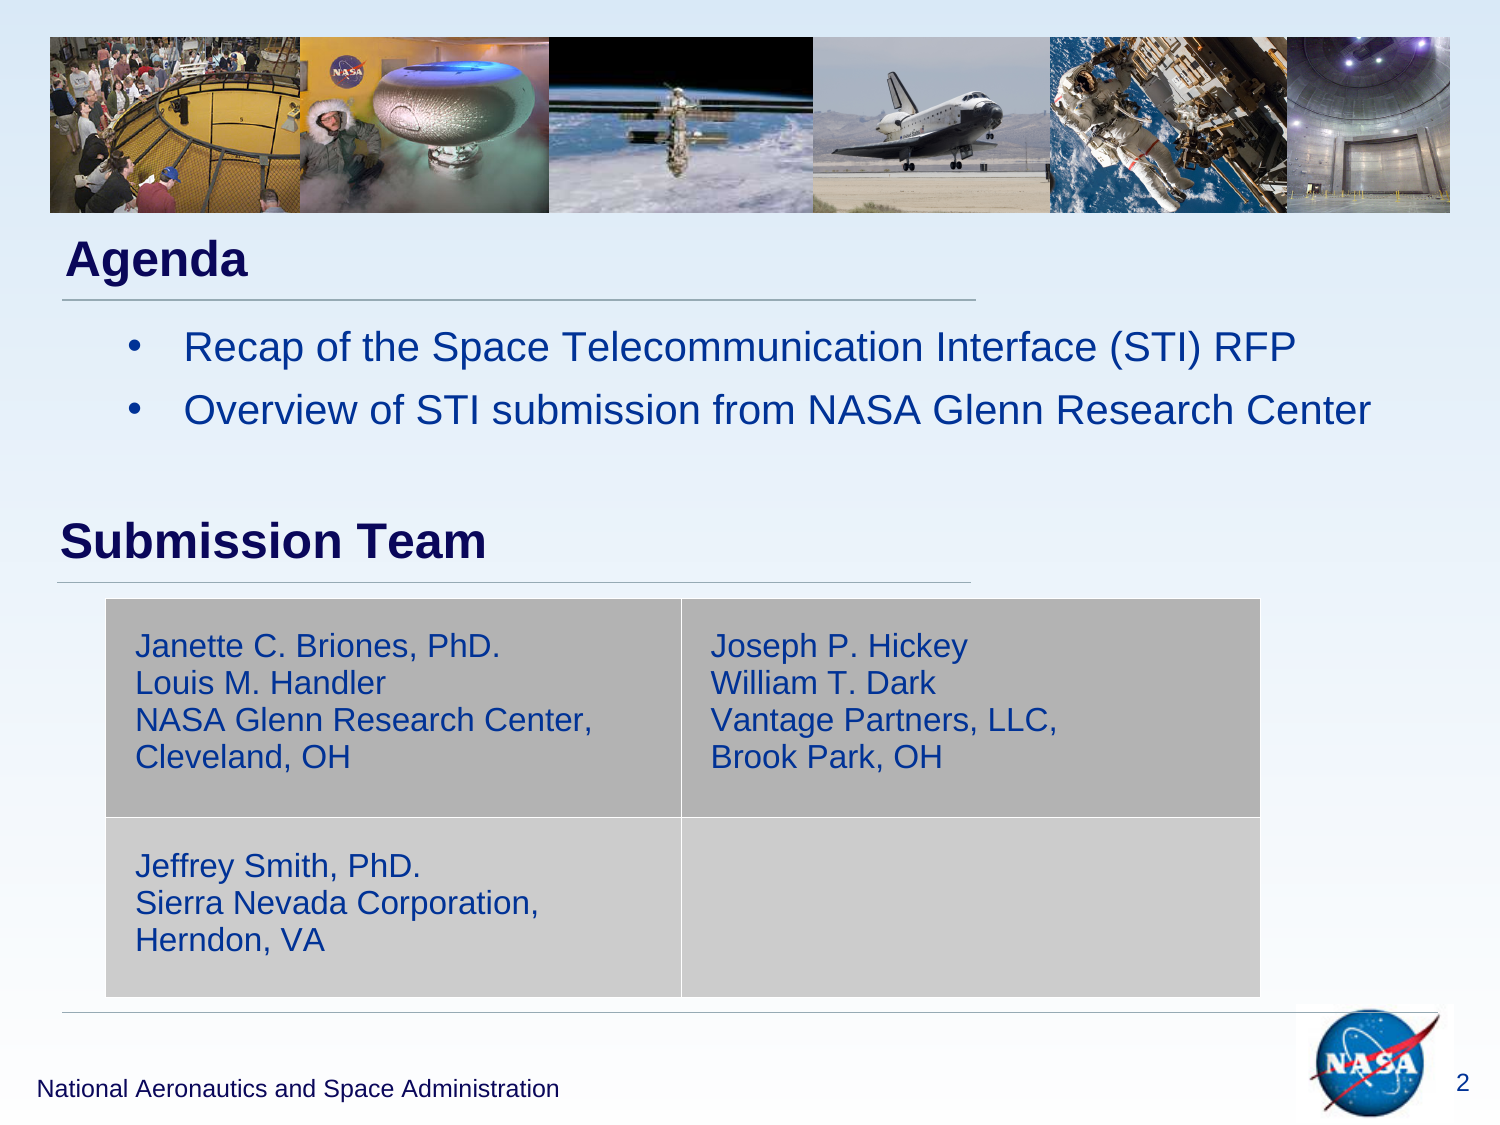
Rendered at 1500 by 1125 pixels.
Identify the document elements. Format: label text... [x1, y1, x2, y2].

text_box Submission Team [45, 495, 1321, 583]
table_cell [682, 818, 1260, 997]
table_cell Jeffrey Smith, PhD. Sierra Nevada Corporation, Herndon, VA [106, 818, 681, 997]
table_header Joseph P. Hickey William T. Dark Vantage Partners, LLC, Brook Park, OH [682, 599, 1260, 817]
text_box Agenda [50, 212, 1326, 300]
picture [1296, 1004, 1454, 1123]
table_header Janette C. Briones, PhD. Louis M. Handler NASA Glenn Research Center, Cleveland, OH [106, 599, 681, 817]
list Recap of the Space Telecommunication Interface (STI) RFP Overview of STI submission from NASA Glenn Research Center [112, 312, 1388, 465]
picture [50, 37, 1450, 213]
